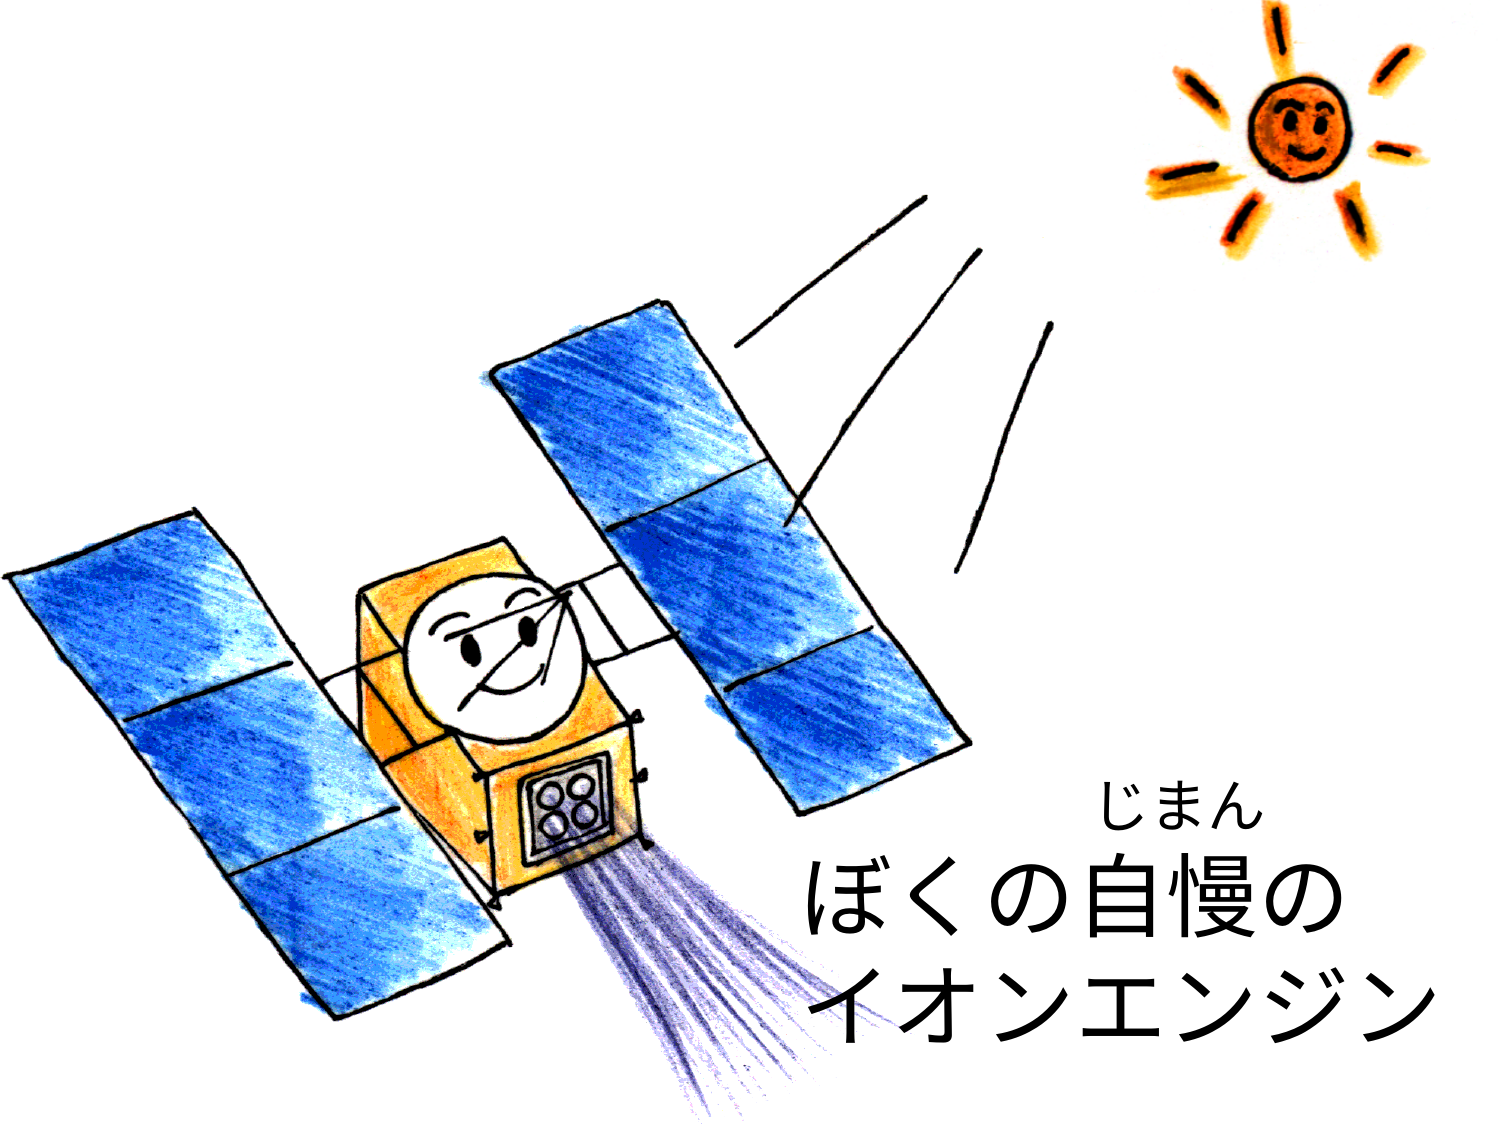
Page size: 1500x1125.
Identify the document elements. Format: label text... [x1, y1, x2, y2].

picture [0, 164, 1077, 1125]
text_box じまん ぼくの自慢の イオンエンジン [785, 761, 1464, 1070]
picture [1133, 0, 1500, 293]
